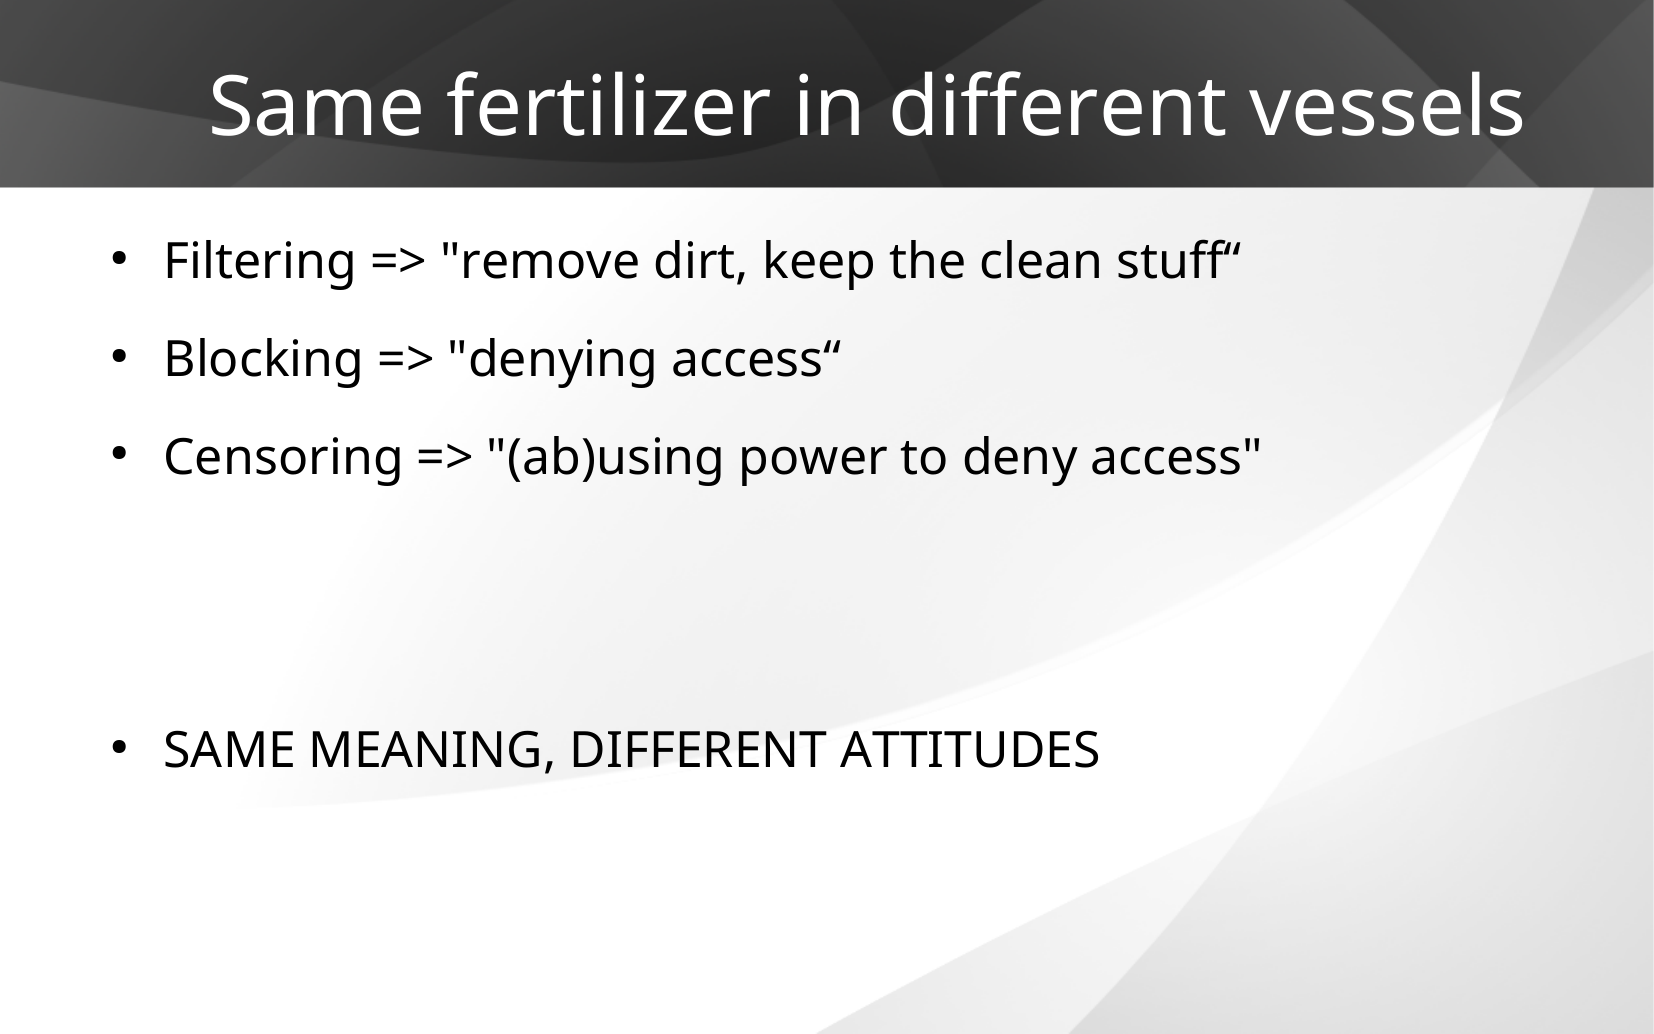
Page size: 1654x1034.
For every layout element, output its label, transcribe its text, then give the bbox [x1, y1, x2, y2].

title Same fertilizer in different vessels [124, 0, 1613, 208]
list Filtering => "remove dirt, keep the clean stuff“ Blocking => "denying access“ Censoring => "(ab)using power to deny access" SAME MEANING, DIFFERENT ATTITUDES [75, 225, 1613, 1013]
picture [0, 0, 1654, 1034]
